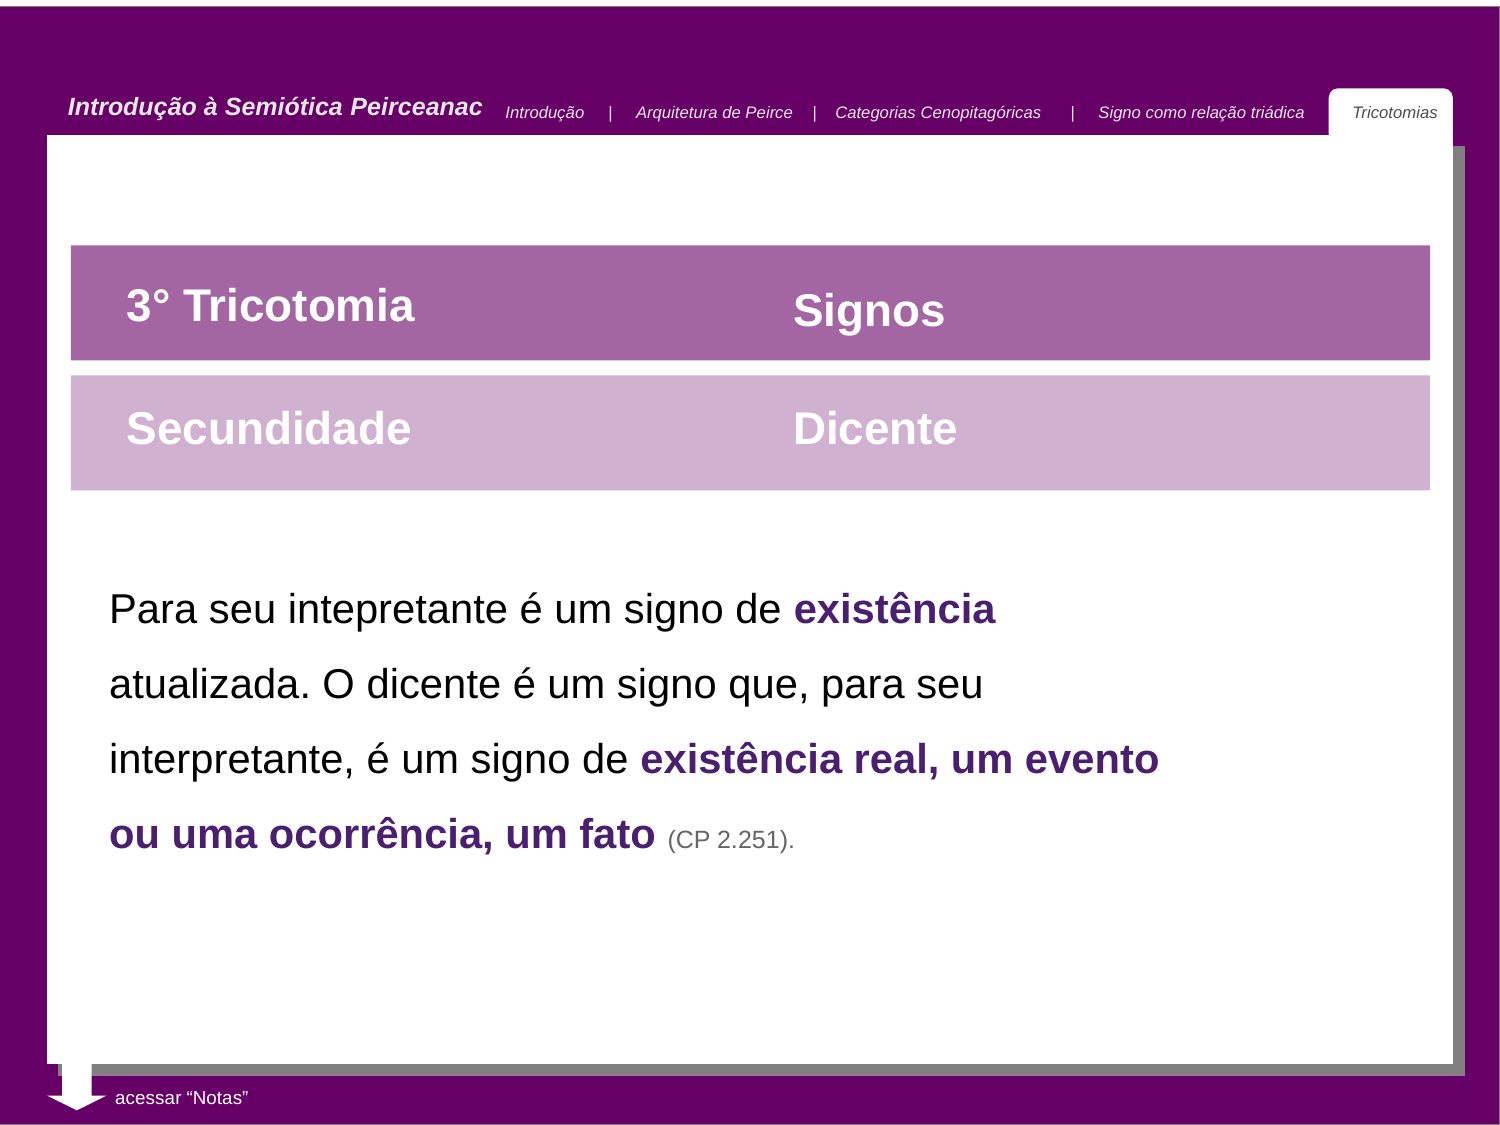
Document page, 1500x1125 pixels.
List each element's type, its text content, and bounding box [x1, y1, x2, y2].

text_box Para seu intepretante é um signo de existência atualizada. O dicente é um signo que, para seu interpretante, é um signo de existência real, um evento ou uma ocorrência, um fato (CP 2.251). [94, 549, 1205, 985]
text_box acessar “Notas” [100, 1080, 278, 1117]
text_box Signos [778, 277, 1170, 389]
text_box Dicente [778, 395, 1170, 507]
text_box Secundidade [112, 396, 532, 507]
text_box [70, 375, 1431, 491]
text_box [47, 1051, 100, 1111]
text_box 3° Tricotomia [112, 272, 532, 375]
text_box [70, 245, 1431, 361]
